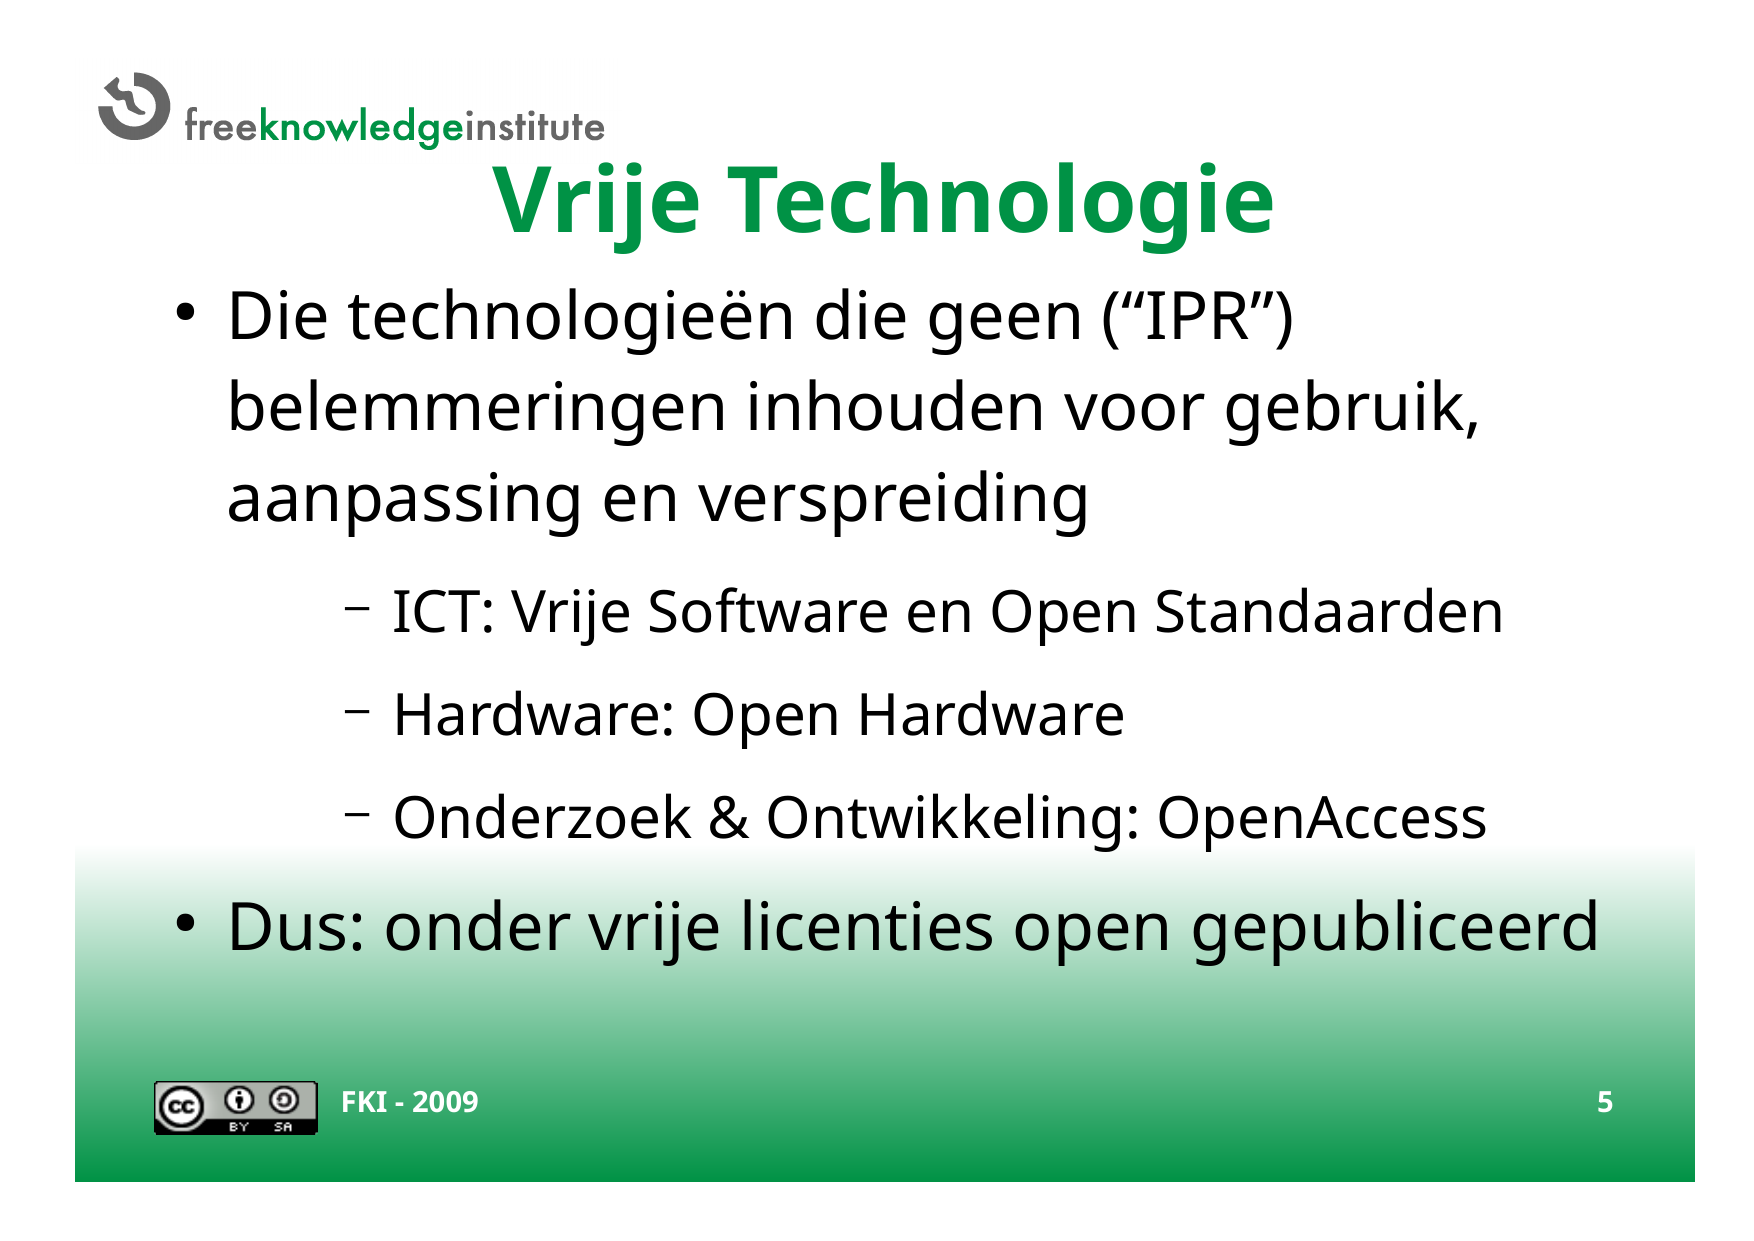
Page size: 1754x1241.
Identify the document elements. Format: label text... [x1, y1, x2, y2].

list Die technologieën die geen (“IPR”) belemmeringen inhouden voor gebruik, aanpassing en verspreiding ICT: Vrije Software en Open Standaarden Hardware: Open Hardware Onderzoek & Ontwikkeling: OpenAccess Dus: onder vrije licenties open gepubliceerd [155, 268, 1614, 995]
picture [75, 58, 622, 164]
title Vrije Technologie [155, 111, 1614, 268]
picture [154, 1081, 318, 1135]
